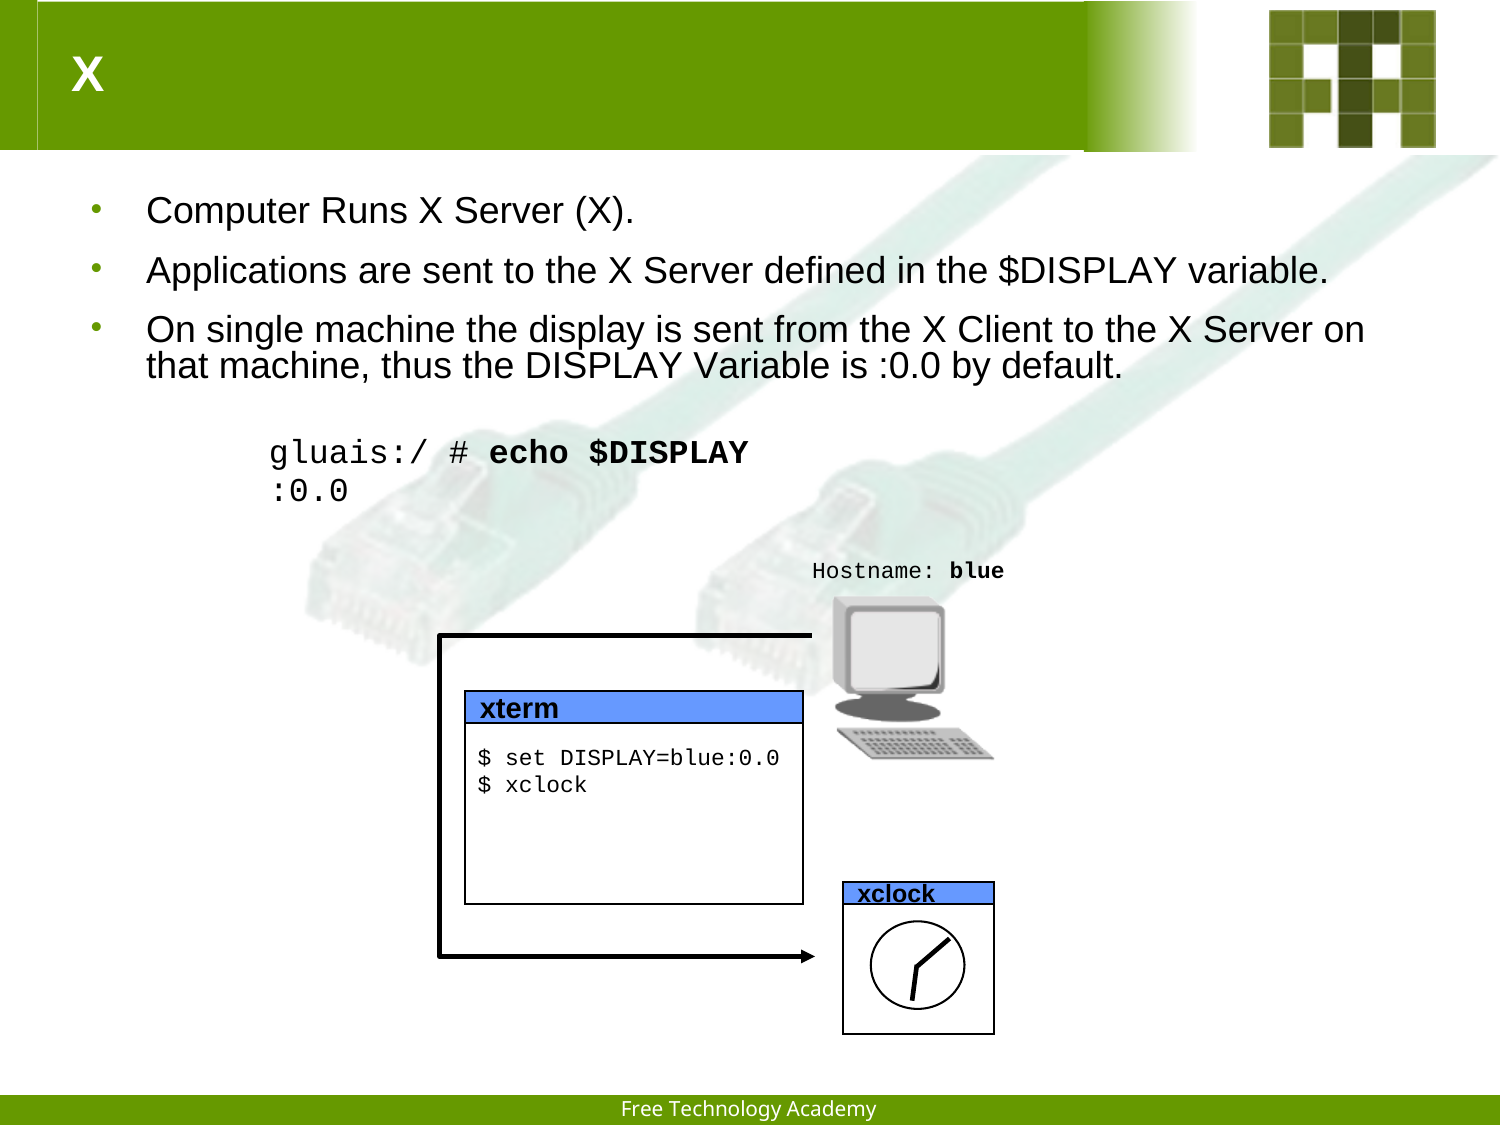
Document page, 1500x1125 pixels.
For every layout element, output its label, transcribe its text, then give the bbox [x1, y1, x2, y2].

list Computer Runs X Server (X). Applications are sent to the X Server defined in the $DISPLAY variable. On single machine the display is sent from the X Client to the X Server on that machine, thus the DISPLAY Variable is :0.0 by default. gluais:/ # echo $DISPLAY :0.0 [75, 187, 1426, 1033]
text_box [842, 905, 994, 1034]
text_box [465, 723, 804, 904]
picture [826, 590, 1001, 767]
text_box xclock [842, 881, 994, 905]
picture [1269, 10, 1436, 148]
text_box Hostname: blue [797, 548, 1022, 591]
text_box $ set DISPLAY=blue:0.0 $ xclock [462, 734, 795, 805]
title X [56, 1, 1107, 152]
text_box xterm [465, 691, 804, 723]
